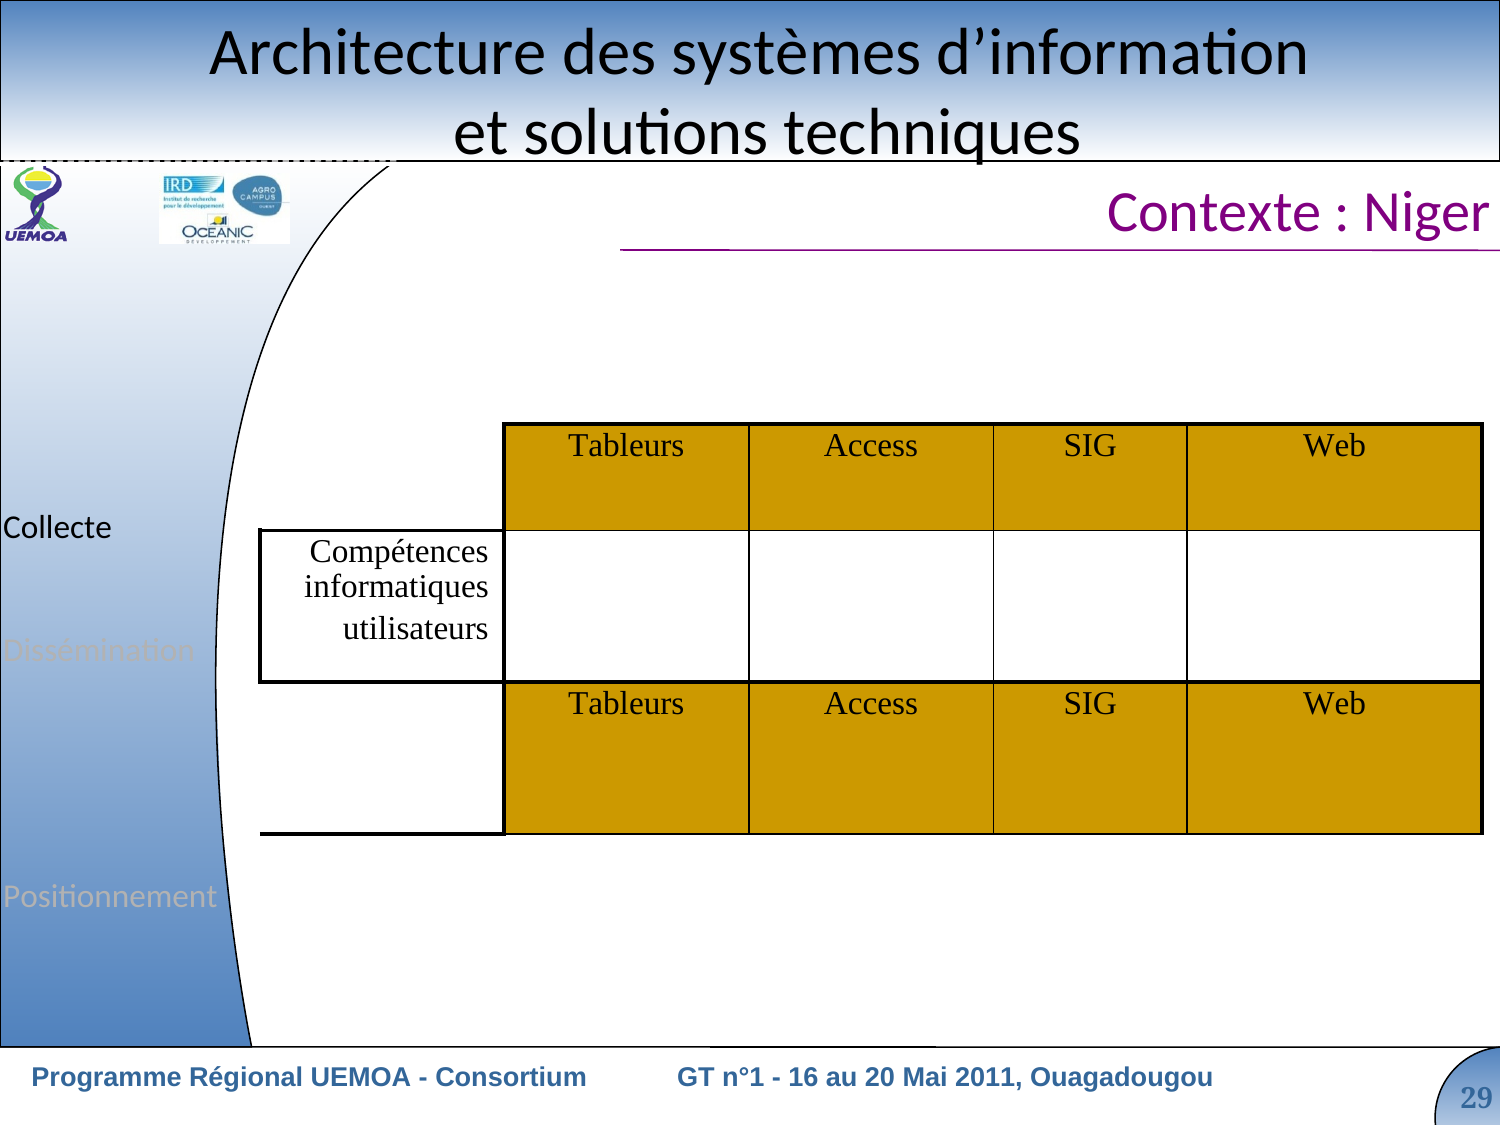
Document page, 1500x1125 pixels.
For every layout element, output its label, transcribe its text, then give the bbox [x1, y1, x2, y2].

table_cell Web [1188, 684, 1480, 833]
table_header SIG [994, 426, 1186, 530]
table_cell Compétences informatiques utilisateurs [313, 532, 502, 680]
table_header Web [1188, 426, 1480, 530]
picture [159, 173, 265, 244]
table_cell [994, 531, 1186, 680]
table_cell [1188, 531, 1480, 680]
table_header Collecte Dissémination Positionnement [0, 497, 313, 1045]
text_box Contexte : Niger [265, 165, 1500, 251]
table_cell [750, 531, 993, 680]
table_header Access [750, 426, 993, 530]
picture [0, 166, 73, 244]
text_box Architecture des systèmes d’information et solutions techniques [53, 0, 1483, 161]
table_header [260, 424, 502, 529]
table_cell [506, 531, 748, 680]
table_cell Access [750, 684, 993, 833]
table_header Tableurs [506, 426, 748, 530]
table_cell Tableurs [506, 684, 748, 833]
table_cell SIG [994, 684, 1186, 833]
table_cell [313, 684, 502, 832]
